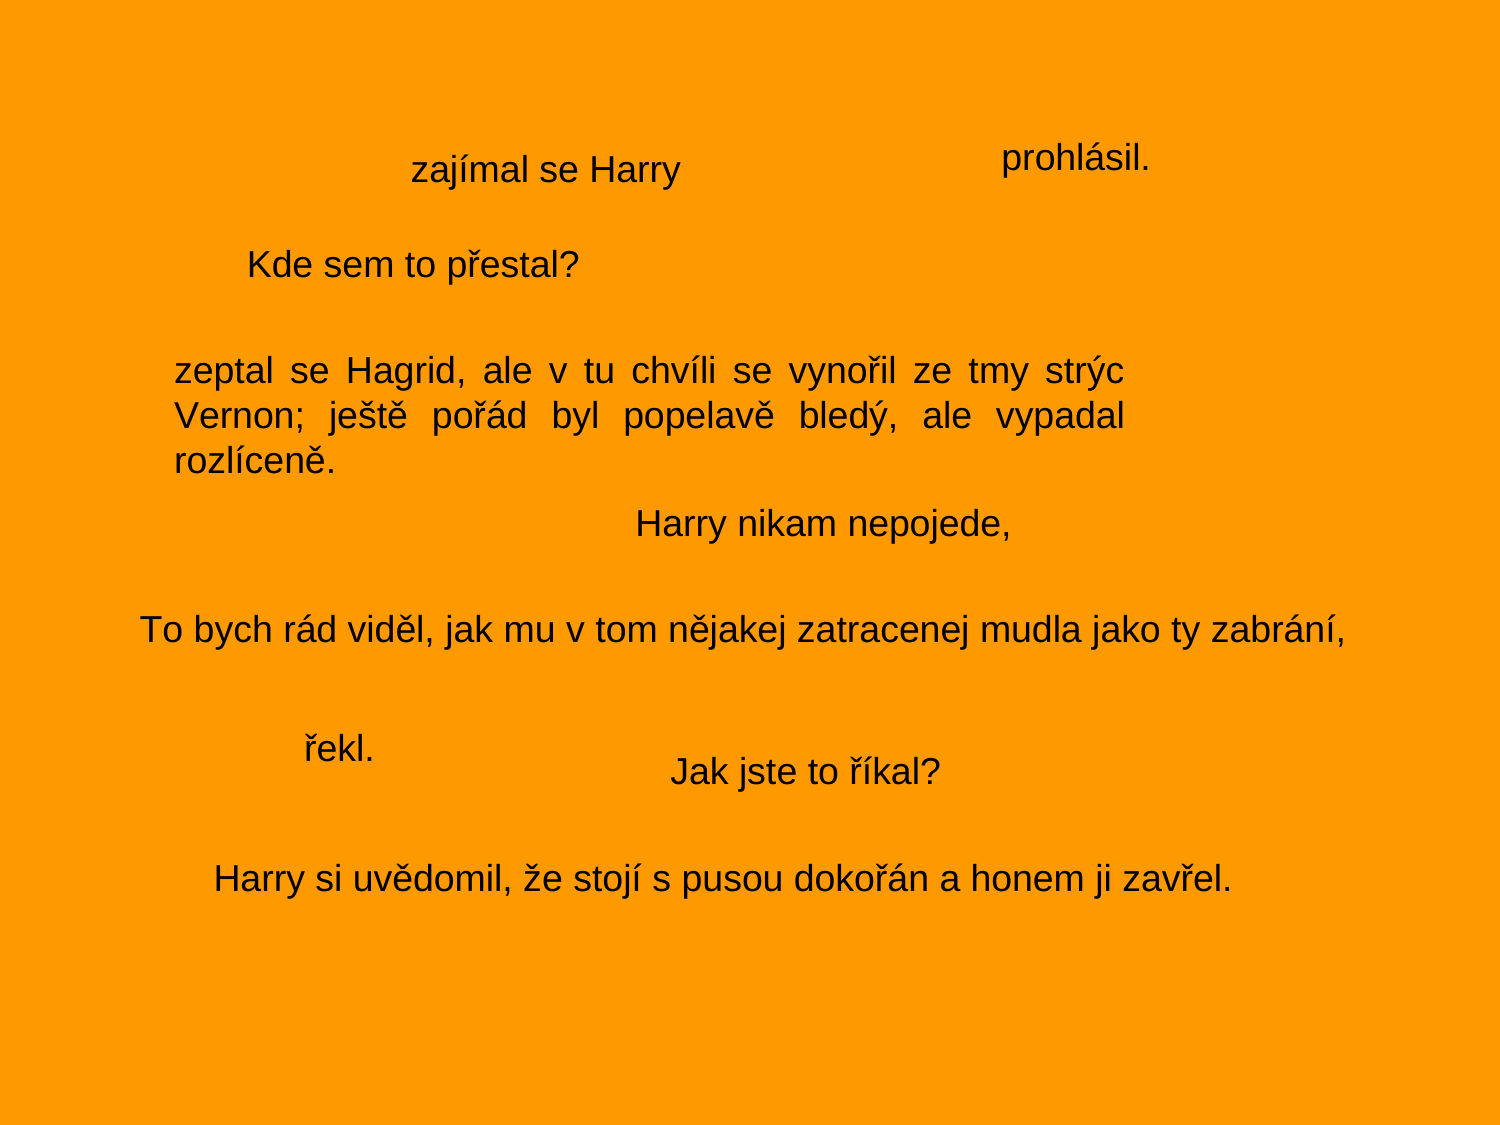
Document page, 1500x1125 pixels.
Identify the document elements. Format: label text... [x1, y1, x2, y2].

text_box Jak jste to říkal? [655, 739, 967, 800]
text_box To bych rád viděl, jak mu v tom nějakej zatracenej mudla jako ty zabrání, [124, 597, 1372, 659]
text_box Kde sem to přestal? [232, 231, 606, 293]
text_box řekl. [289, 715, 401, 777]
text_box Harry nikam nepojede, [620, 491, 1038, 552]
text_box Harry si uvědomil, že stojí s pusou dokořán a honem ji zavřel. [198, 845, 1249, 907]
text_box zajímal se Harry [395, 137, 707, 198]
text_box prohlásil. [986, 125, 1177, 186]
text_box zeptal se Hagrid, ale v tu chvíli se vynořil ze tmy strýc Vernon; ještě pořád byl popelavě bledý, ale vypadal rozlíceně. [159, 337, 1140, 489]
